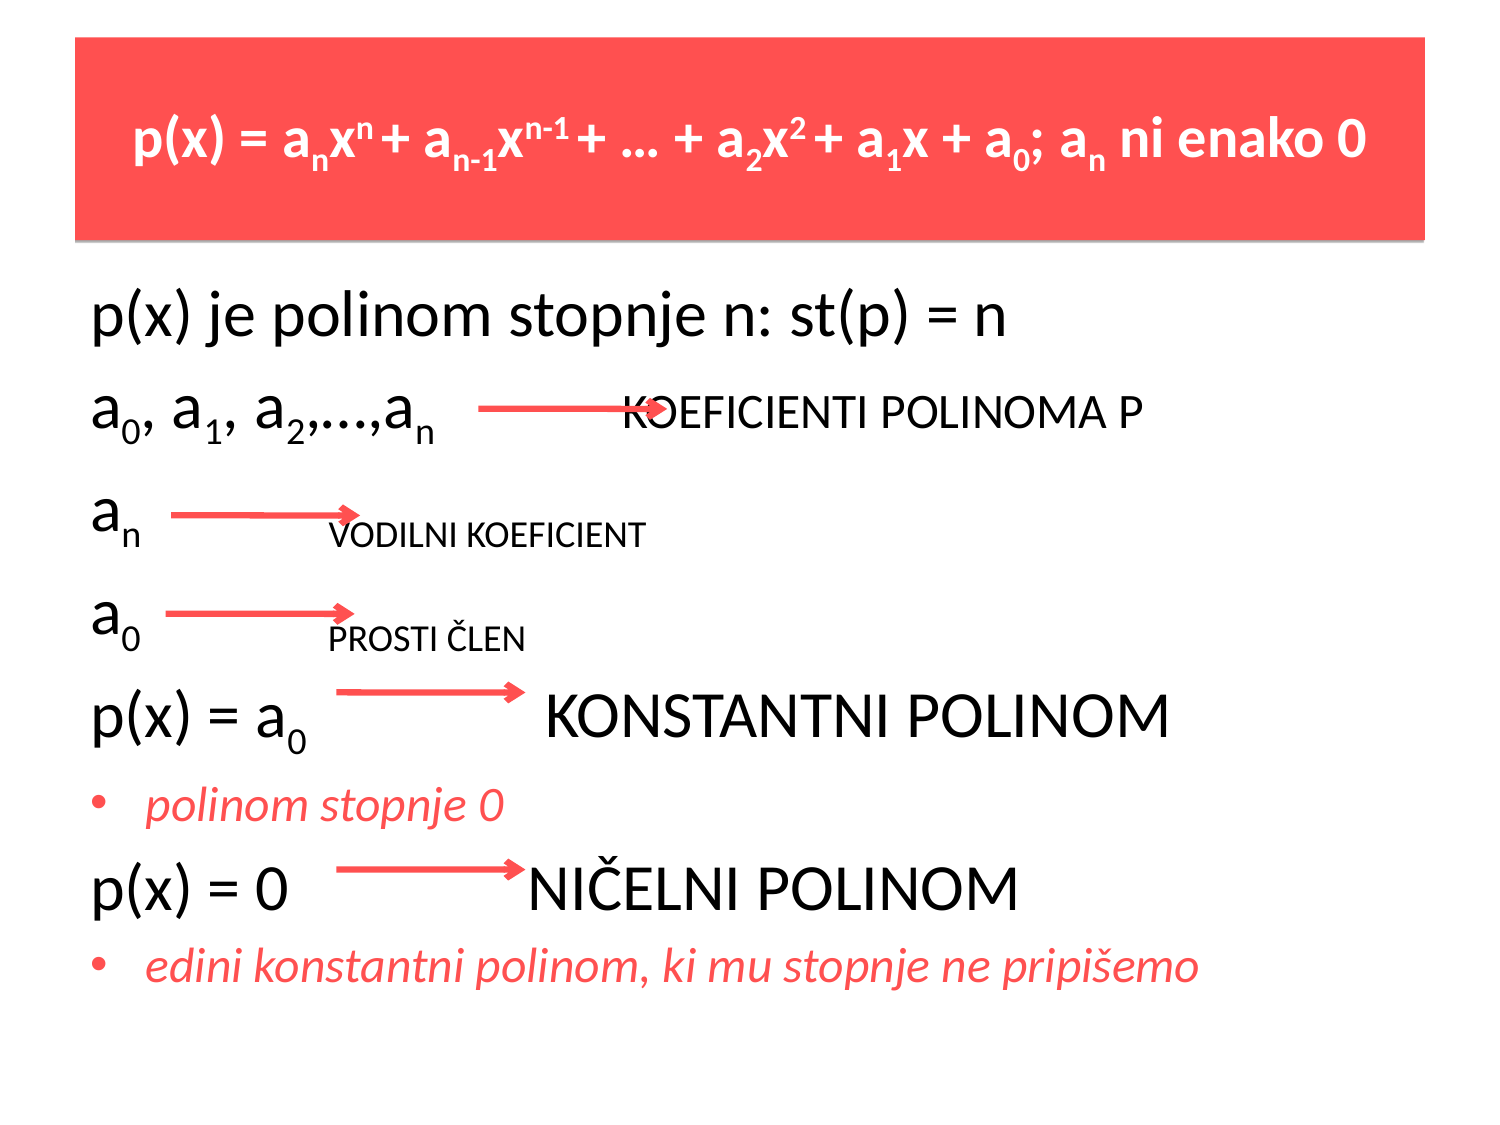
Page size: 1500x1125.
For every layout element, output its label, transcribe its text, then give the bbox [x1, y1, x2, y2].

title p(x) = anxn + an-1xn-1 + … + a2x2 + a1x + a0; an ni enako 0 [75, 37, 1425, 241]
list p(x) je polinom stopnje n: st(p) = n a0, a1, a2,…,an KOEFICIENTI POLINOMA P an VODILNI KOEFICIENT a0 PROSTI ČLEN p(x) = a0 KONSTANTNI POLINOM polinom stopnje 0 p(x) = 0 NIČELNI POLINOM edini konstantni polinom, ki mu stopnje ne pripišemo [75, 262, 1425, 1005]
